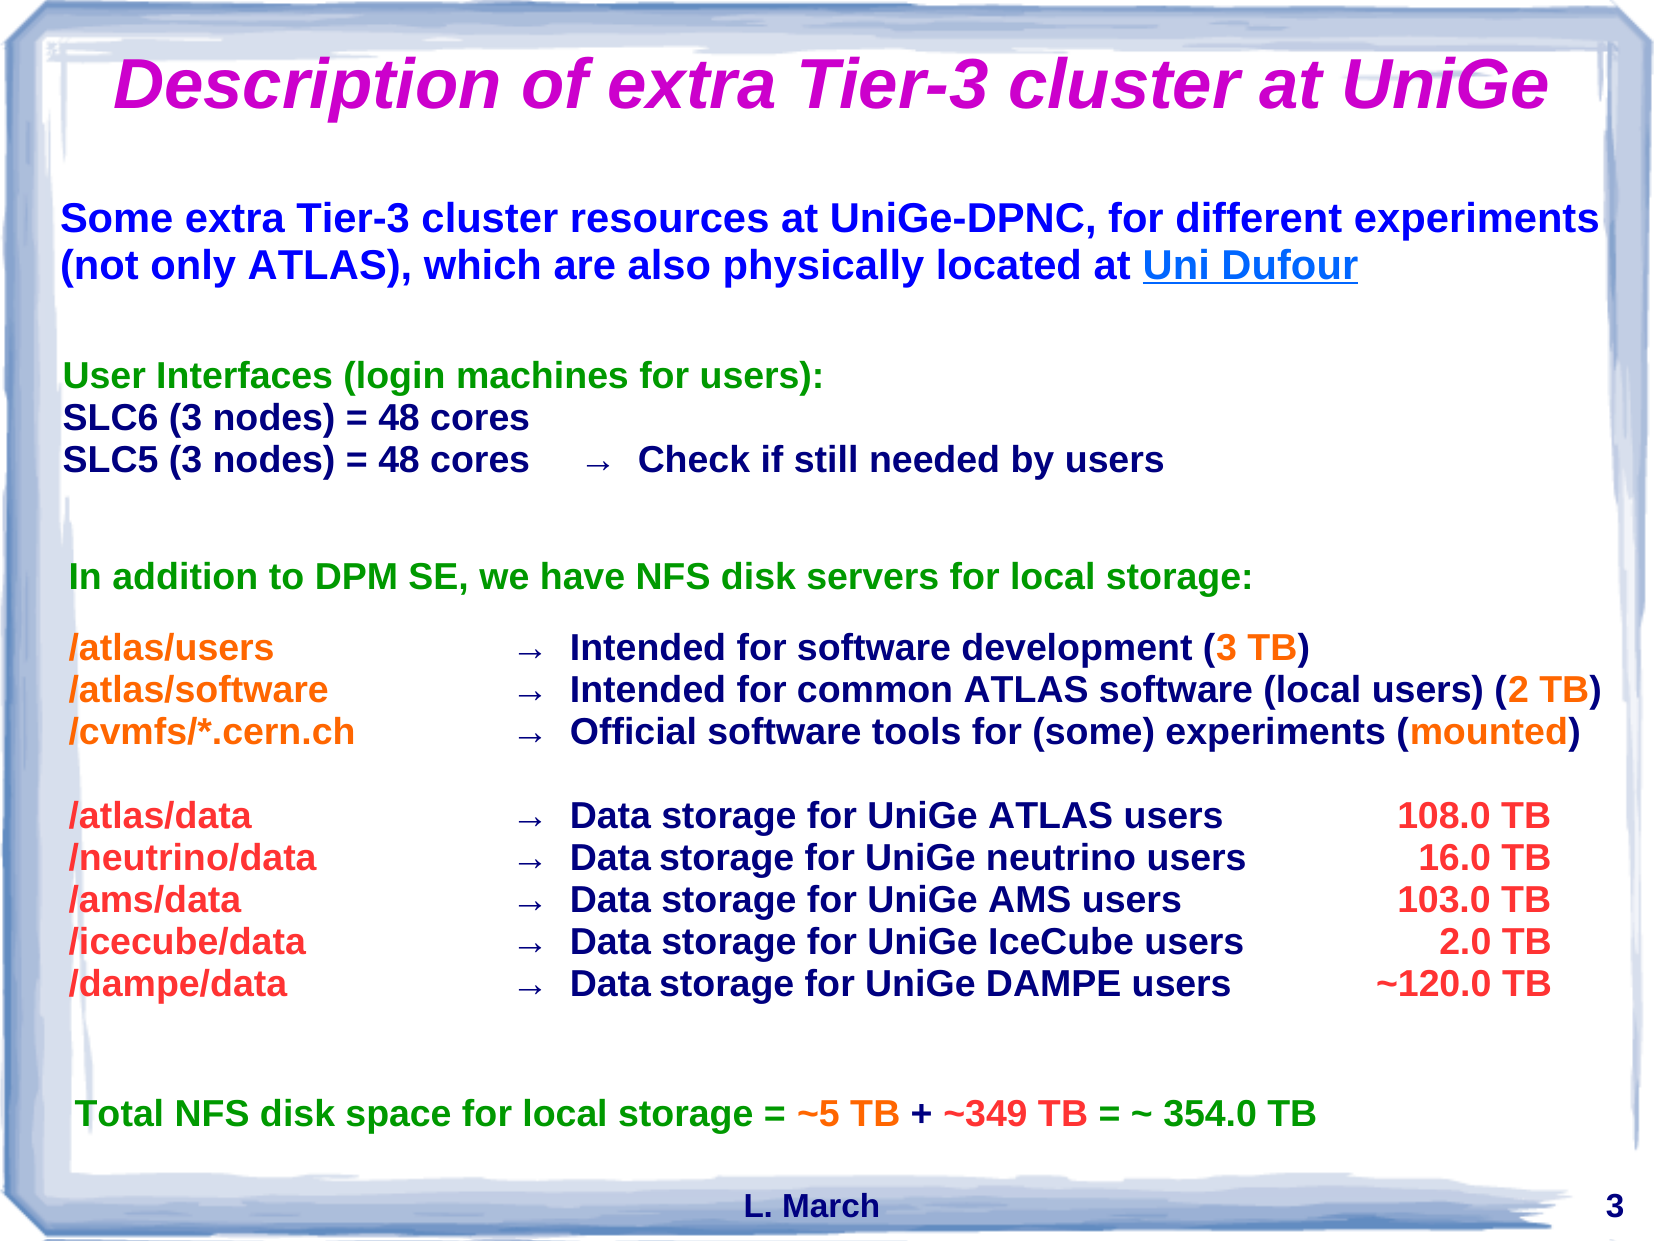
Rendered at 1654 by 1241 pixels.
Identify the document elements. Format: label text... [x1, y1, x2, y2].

list L. March [690, 1187, 899, 1226]
title Description of extra Tier-3 cluster at UniGe [60, 4, 1606, 163]
list 3 [1552, 1187, 1628, 1226]
list Some extra Tier-3 cluster resources at UniGe-DPNC, for different experiments (not only ATLAS), which are also physically located at Uni Dufour [6, 194, 1609, 335]
list Total NFS disk space for local storage = ~5 TB + ~349 TB = ~ 354.0 TB [21, 1092, 1351, 1166]
picture [0, 0, 1654, 1241]
list In addition to DPM SE, we have NFS disk servers for local storage: /atlas/users → Intended for software development (3 TB) /atlas/software → Intended for common ATLAS software (local users) (2 TB) /cvmfs/*.cern.ch → Official software tools for (some) experiments (mounted) /atlas/data → Data storage for UniGe ATLAS users 108.0 TB /neutrino/data → Data storage for UniGe neutrino users 16.0 TB /ams/data → Data storage for UniGe AMS users 103.0 TB /icecube/data → Data storage for UniGe IceCube users 2.0 TB /dampe/data → Data storage for UniGe DAMPE users ~120.0 TB [15, 555, 1606, 1035]
list User Interfaces (login machines for users): SLC6 (3 nodes) = 48 cores SLC5 (3 nodes) = 48 cores → Check if still needed by users [9, 354, 1339, 523]
